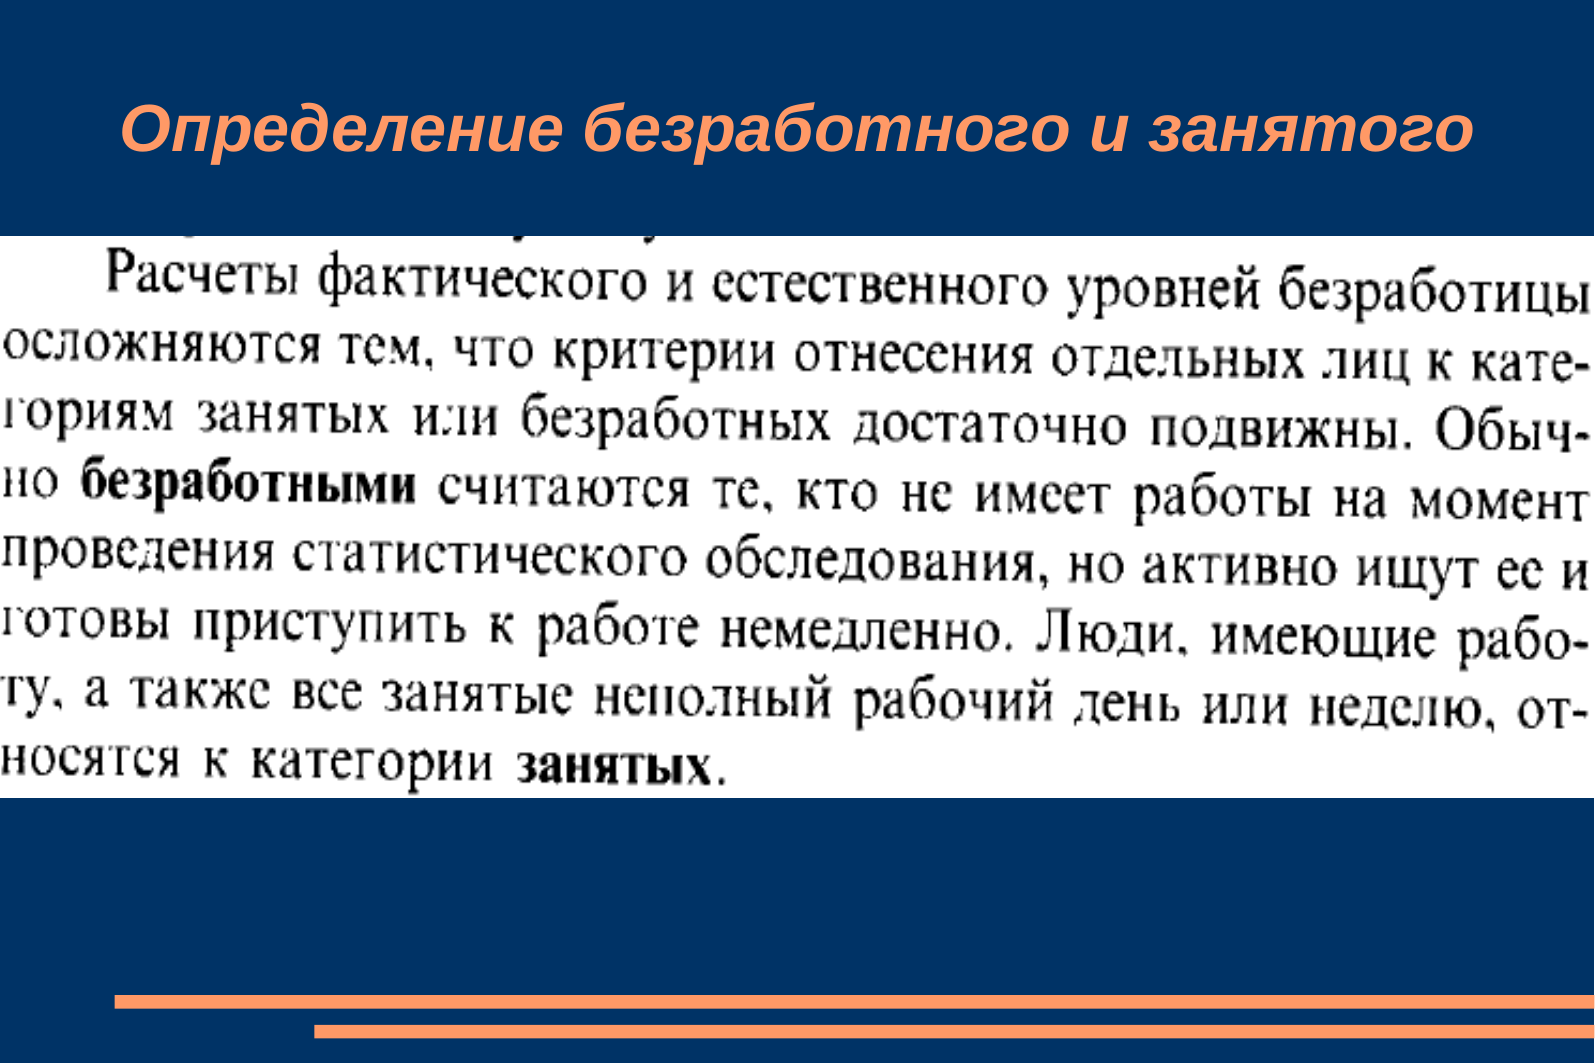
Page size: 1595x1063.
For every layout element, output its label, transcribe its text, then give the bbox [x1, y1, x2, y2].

picture [0, 236, 1595, 798]
title Определение безработного и занятого [117, 39, 1479, 218]
